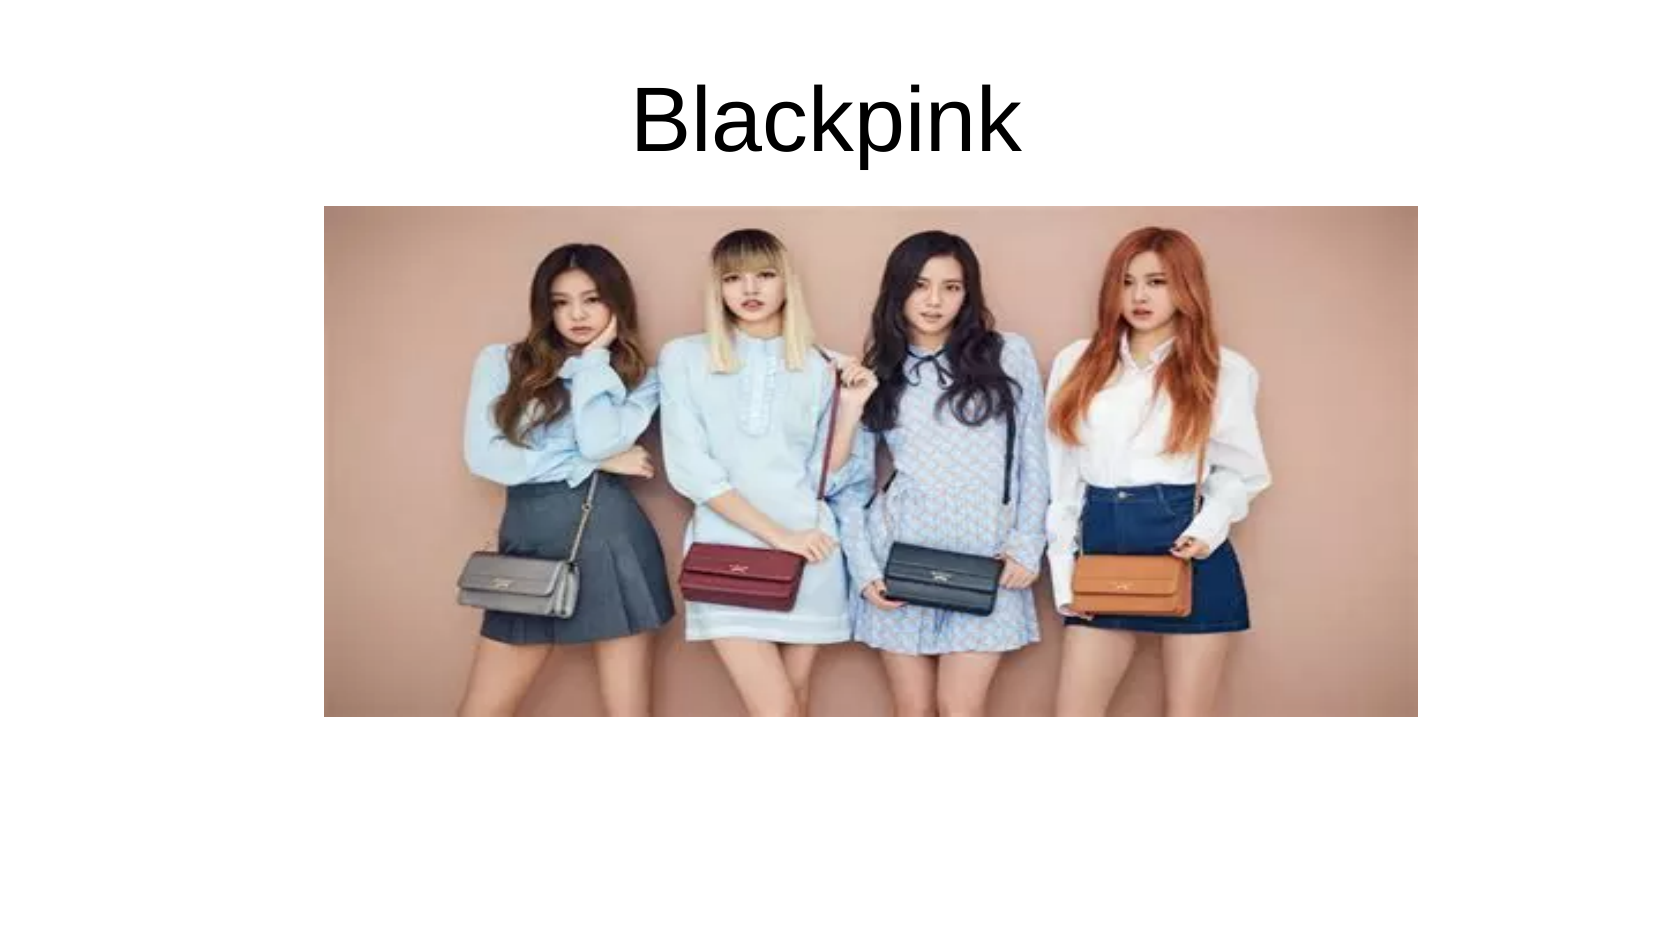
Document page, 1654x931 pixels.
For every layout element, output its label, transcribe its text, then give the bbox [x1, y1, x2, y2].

picture [324, 206, 1418, 717]
title Blackpink [82, 37, 1571, 193]
